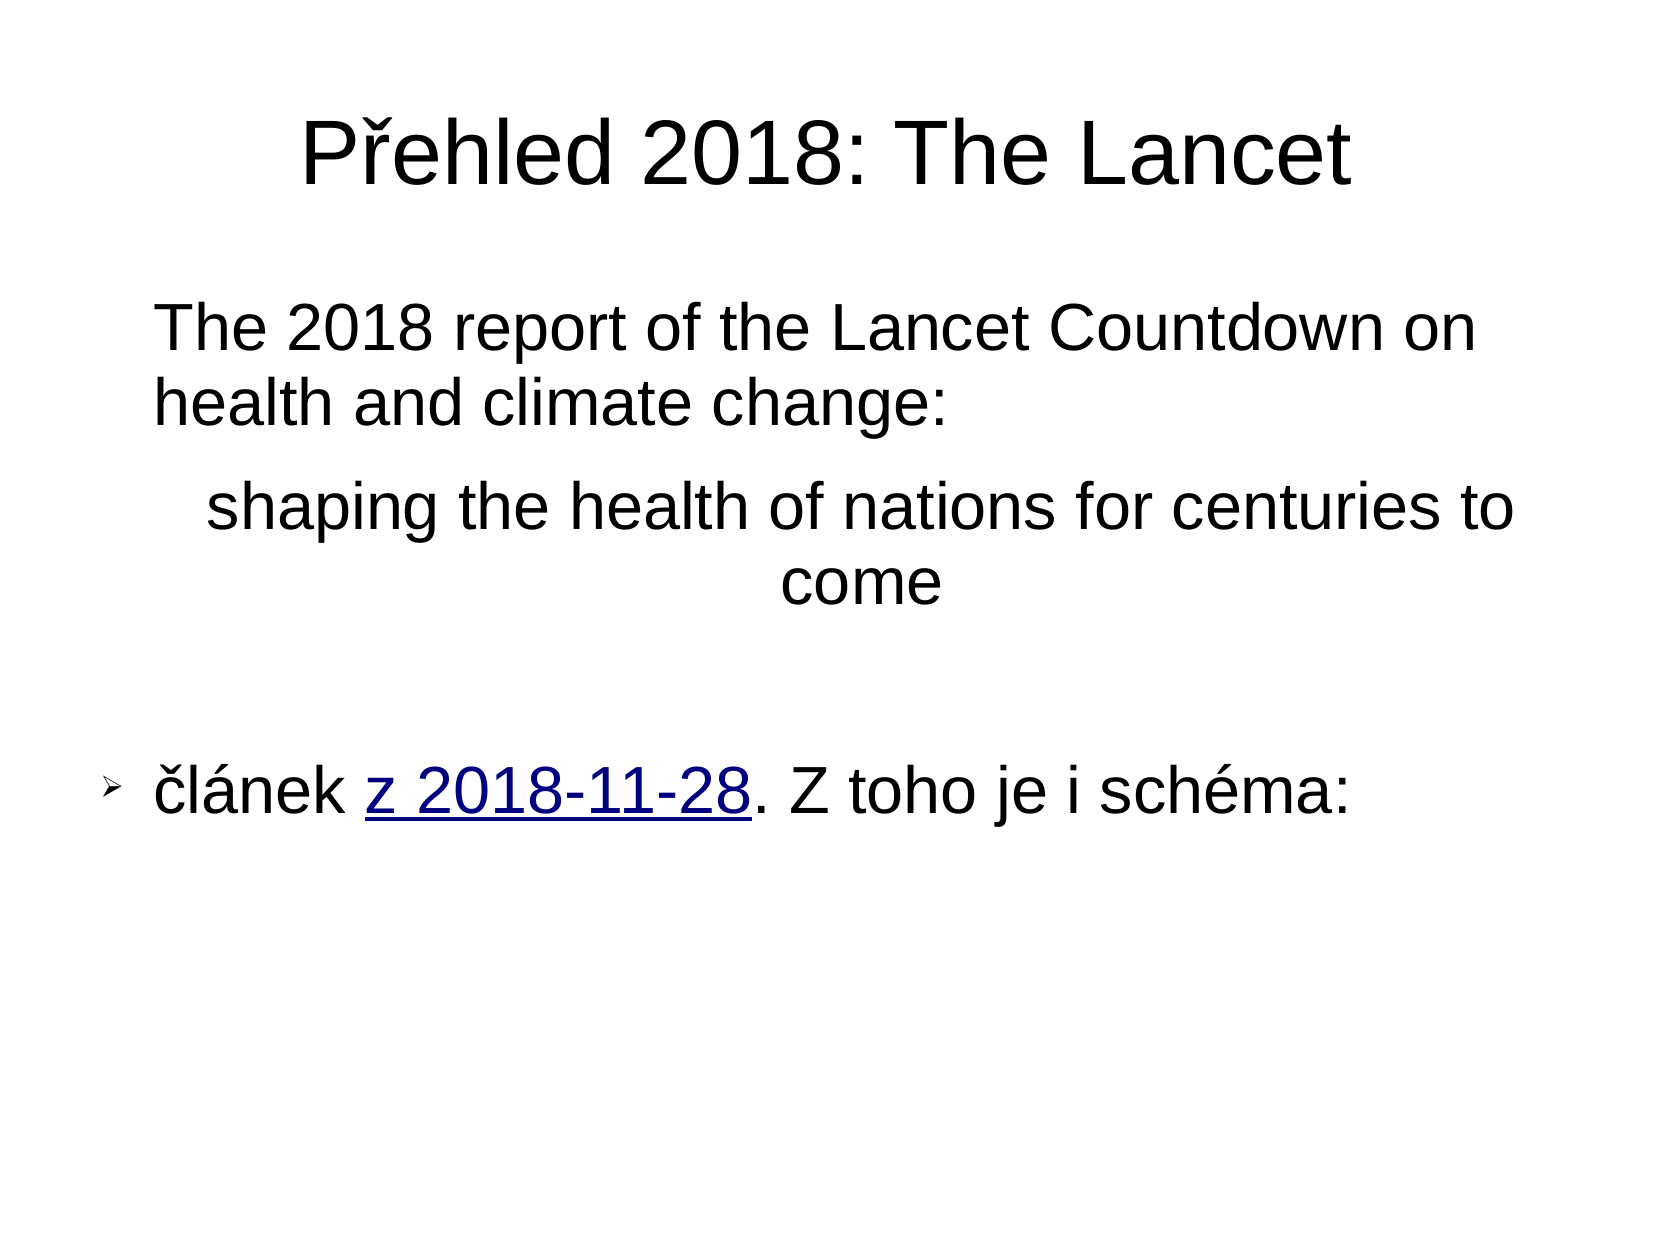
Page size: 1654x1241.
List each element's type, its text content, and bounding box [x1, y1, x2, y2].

title Přehled 2018: The Lancet [82, 49, 1571, 257]
list The 2018 report of the Lancet Countdown on health and climate change: shaping the health of nations for centuries to come článek z 2018-11-28. Z toho je i schéma: [82, 290, 1571, 1109]
